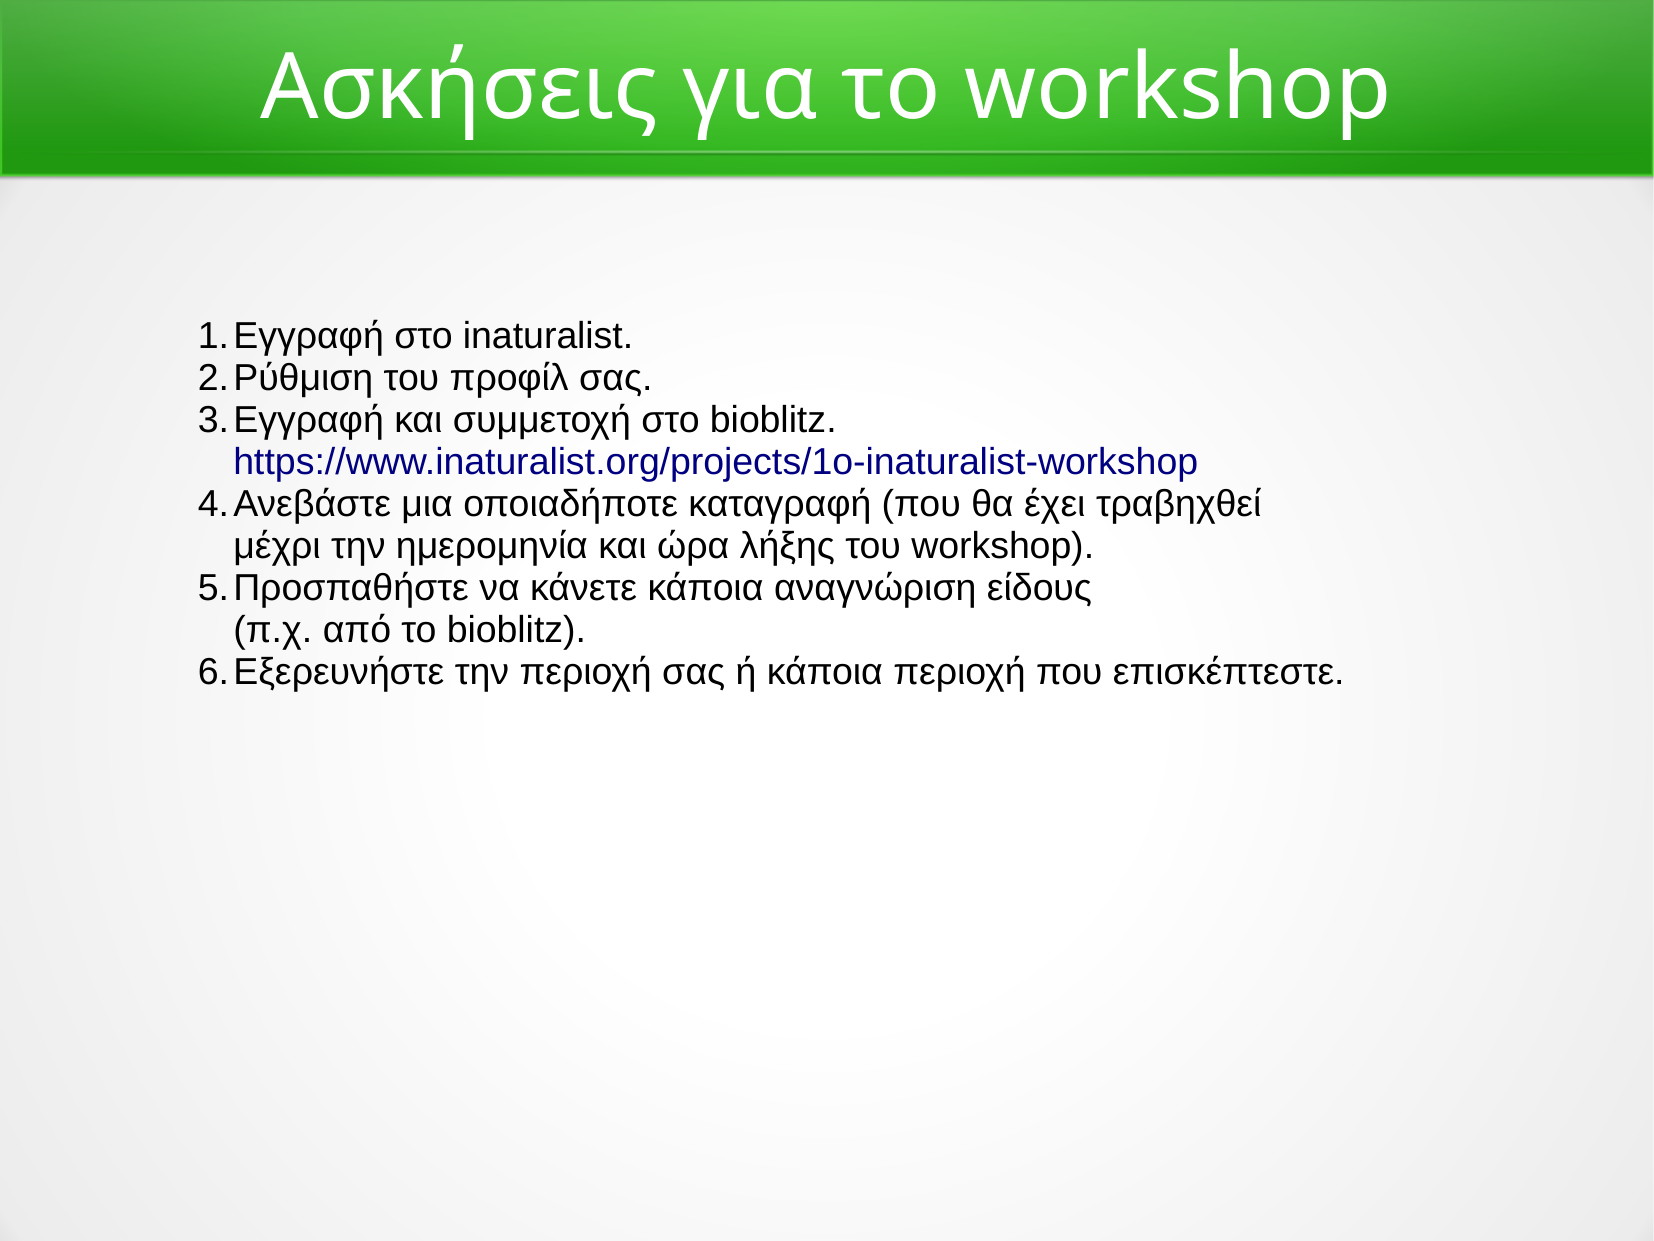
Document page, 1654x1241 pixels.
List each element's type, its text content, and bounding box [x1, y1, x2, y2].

picture [0, 0, 1654, 1241]
title Ασκήσεις για το workshop [82, 11, 1571, 154]
text_box Εγγραφή στο inaturalist. Ρύθμιση του προφίλ σας. Εγγραφή και συμμετοχή στο bioblitz. https://www.inaturalist.org/projects/1o-inaturalist-workshop Ανεβάστε μια οποιαδήποτε καταγραφή (που θα έχει τραβηχθεί μέχρι την ημερομηνία και ώρα λήξης του workshop). Προσπαθήστε να κάνετε κάποια αναγνώριση είδους (π.χ. από το bioblitz). Εξερευνήστε την περιοχή σας ή κάποια περιοχή που επισκέπτεστε. [183, 307, 1361, 784]
